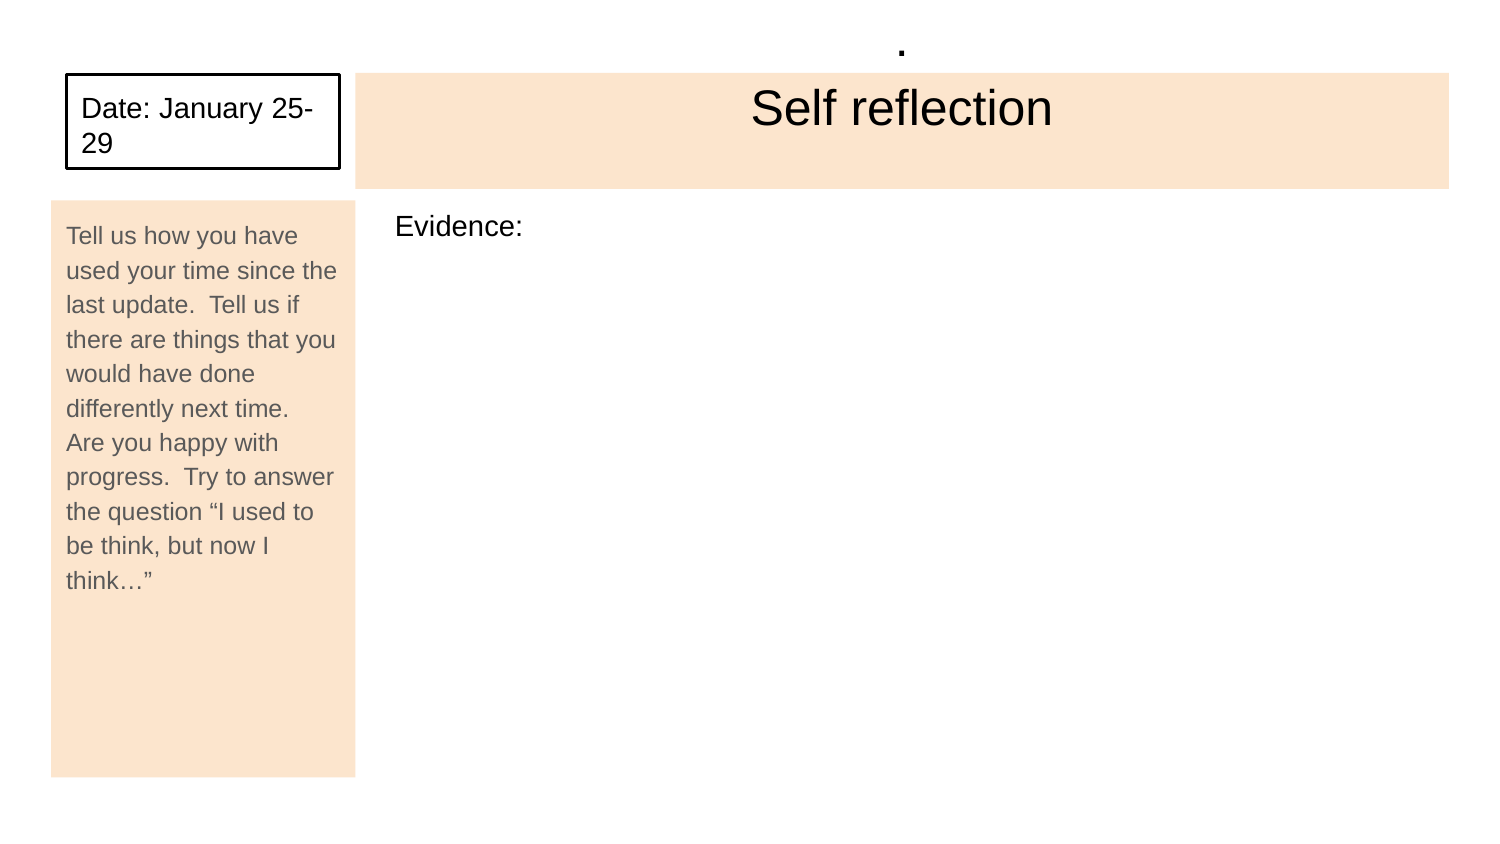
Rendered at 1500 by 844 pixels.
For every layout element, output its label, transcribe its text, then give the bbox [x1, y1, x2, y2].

title . Self reflection [355, 72, 1449, 189]
text_box Date: January 25-29 [66, 74, 340, 169]
list Tell us how you have used your time since the last update. Tell us if there are things that you would have done differently next time. Are you happy with progress. Try to answer the question “I used to be think, but now I think…” [51, 200, 356, 778]
text_box Evidence: [379, 191, 1449, 781]
